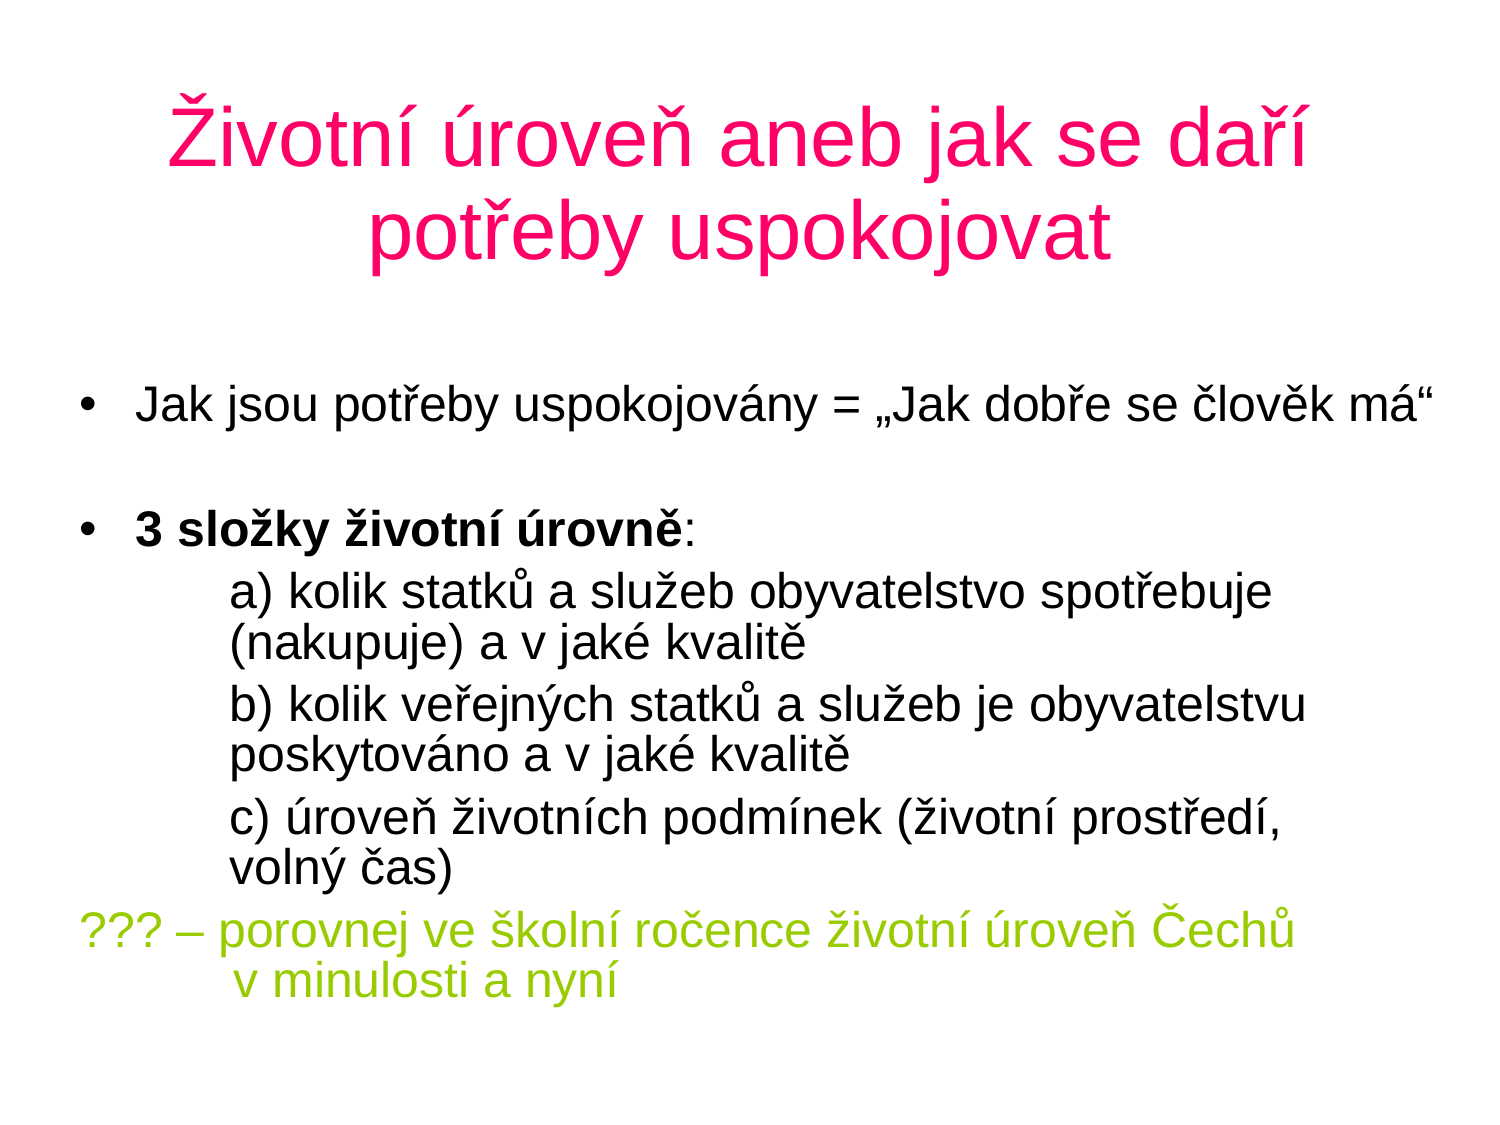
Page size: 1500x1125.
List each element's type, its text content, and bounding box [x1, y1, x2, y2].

list Jak jsou potřeby uspokojovány = „Jak dobře se člověk má“ 3 složky životní úrovně: a) kolik statků a služeb obyvatelstvo spotřebuje (nakupuje) a v jaké kvalitě b) kolik veřejných statků a služeb je obyvatelstvu poskytováno a v jaké kvalitě c) úroveň životních podmínek (životní prostředí, volný čas) ??? – porovnej ve školní ročence životní úroveň Čechů v minulosti a nyní [64, 373, 1459, 1071]
title Životní úroveň aneb jak se daří potřeby uspokojovat [64, 83, 1415, 285]
